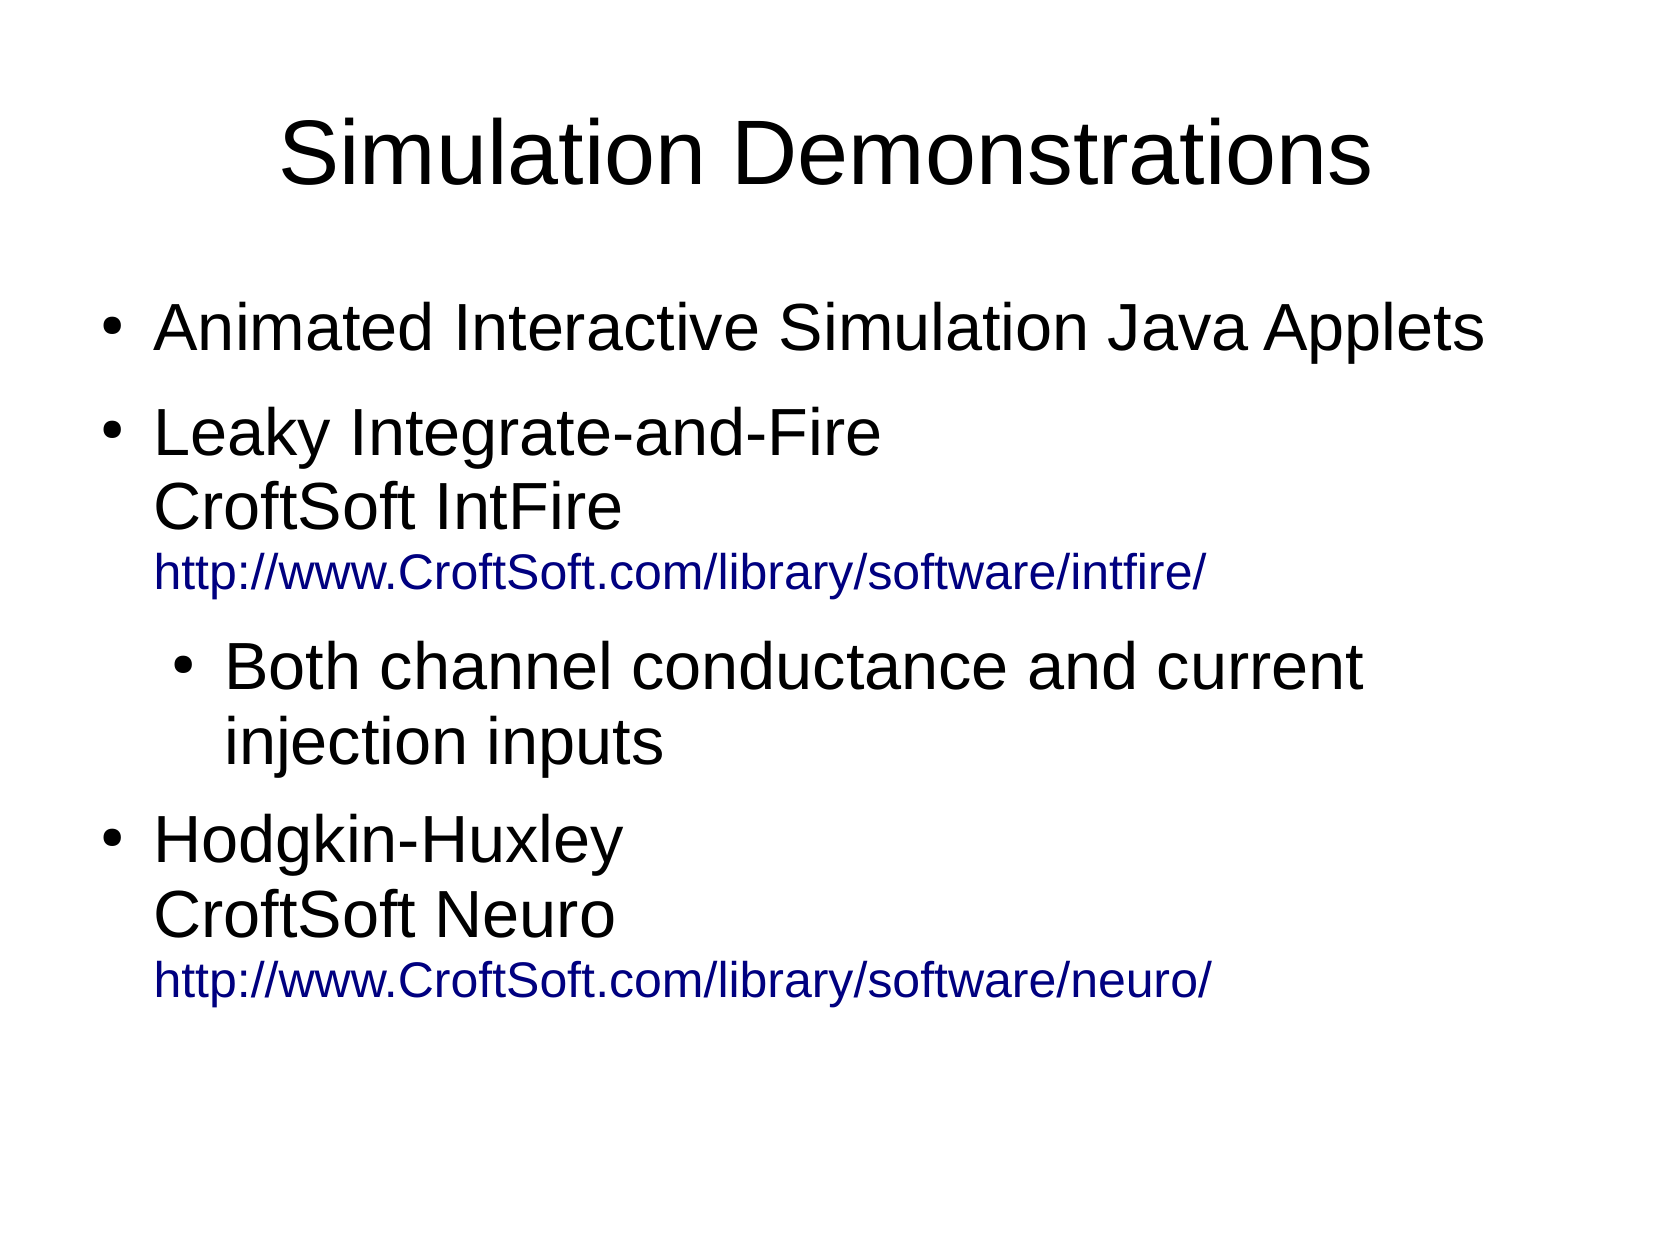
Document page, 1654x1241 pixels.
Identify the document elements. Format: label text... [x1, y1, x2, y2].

title Simulation Demonstrations [82, 49, 1571, 257]
list Animated Interactive Simulation Java Applets Leaky Integrate-and-Fire CroftSoft IntFire http://www.CroftSoft.com/library/software/intfire/ Both channel conductance and current injection inputs Hodgkin-Huxley CroftSoft Neuro http://www.CroftSoft.com/library/software/neuro/ [82, 290, 1571, 1109]
